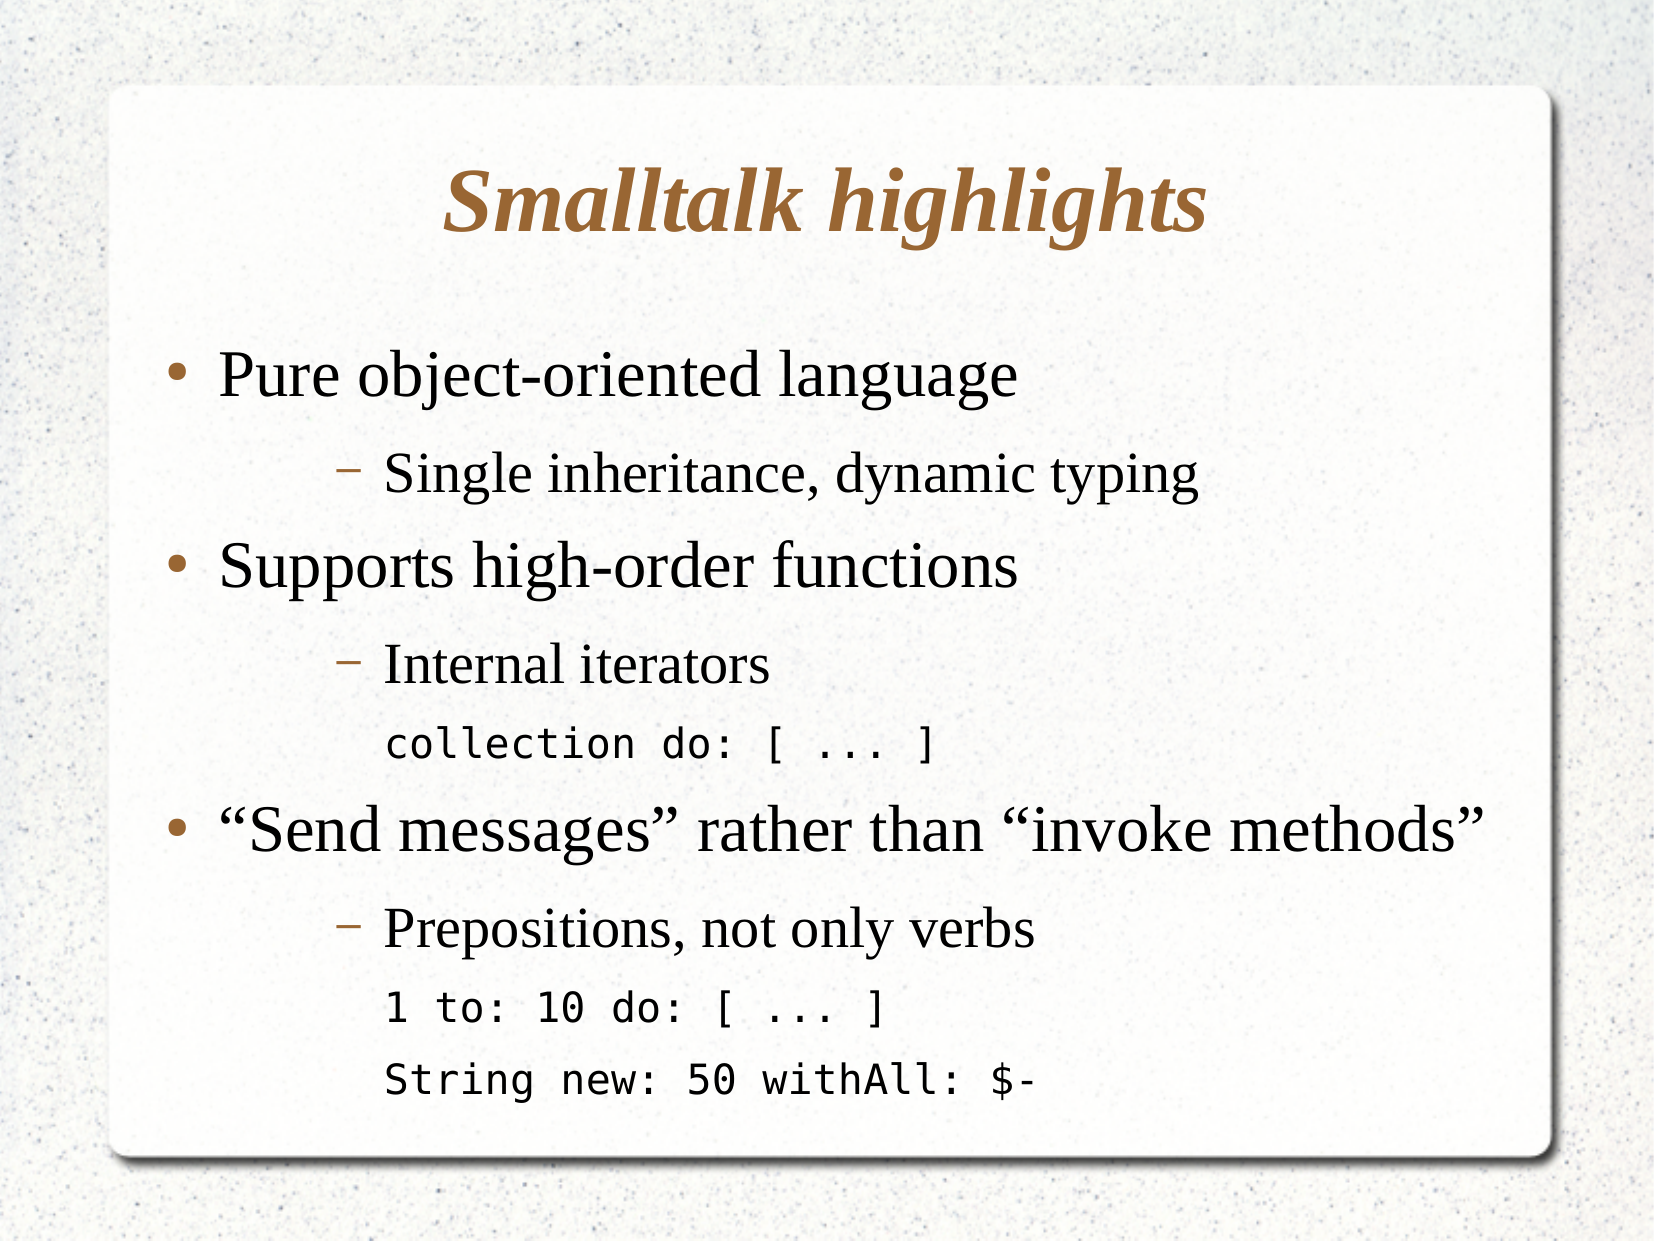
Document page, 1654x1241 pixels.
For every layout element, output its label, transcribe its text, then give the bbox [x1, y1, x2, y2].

picture [0, 0, 1654, 1241]
list Pure object-oriented language Single inheritance, dynamic typing Supports high-order functions Internal iterators collection do: [ ... ] “Send messages” rather than “invoke methods” Prepositions, not only verbs 1 to: 10 do: [ ... ] String new: 50 withAll: $- [147, 336, 1506, 1105]
title Smalltalk highlights [118, 104, 1536, 297]
